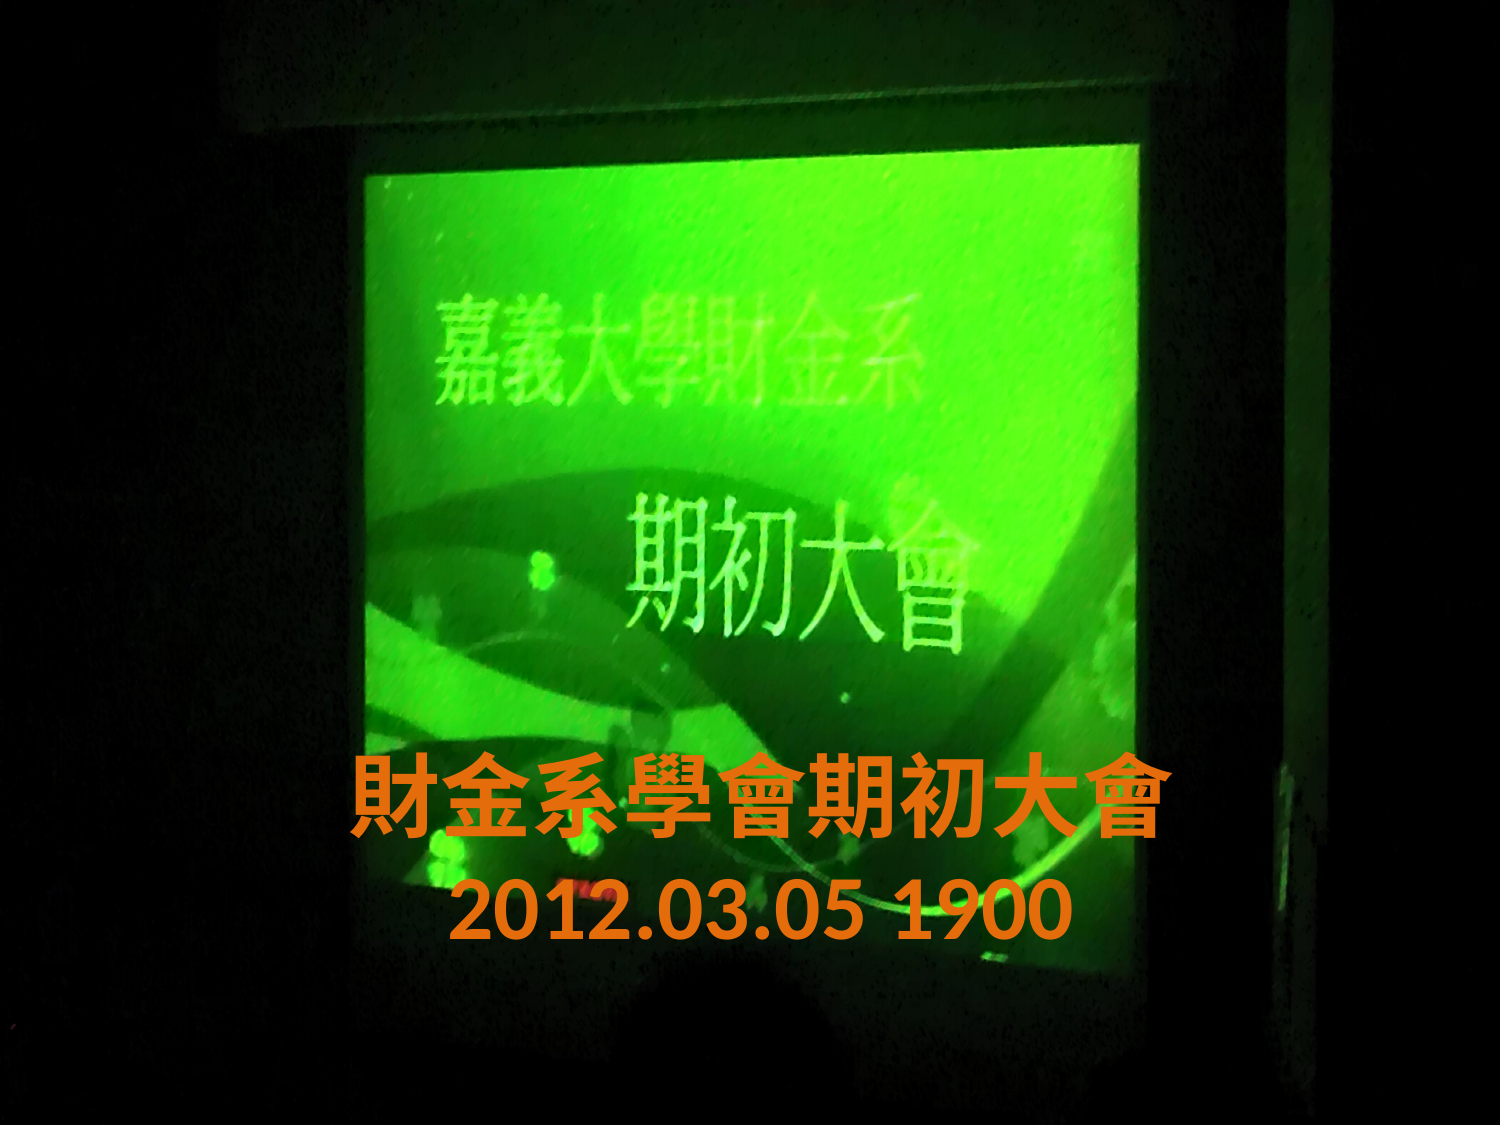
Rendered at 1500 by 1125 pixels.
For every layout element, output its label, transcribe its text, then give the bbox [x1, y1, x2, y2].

title 財金系學會期初大會 2012.03.05 1900 [123, 727, 1399, 970]
picture [0, 0, 1500, 1125]
